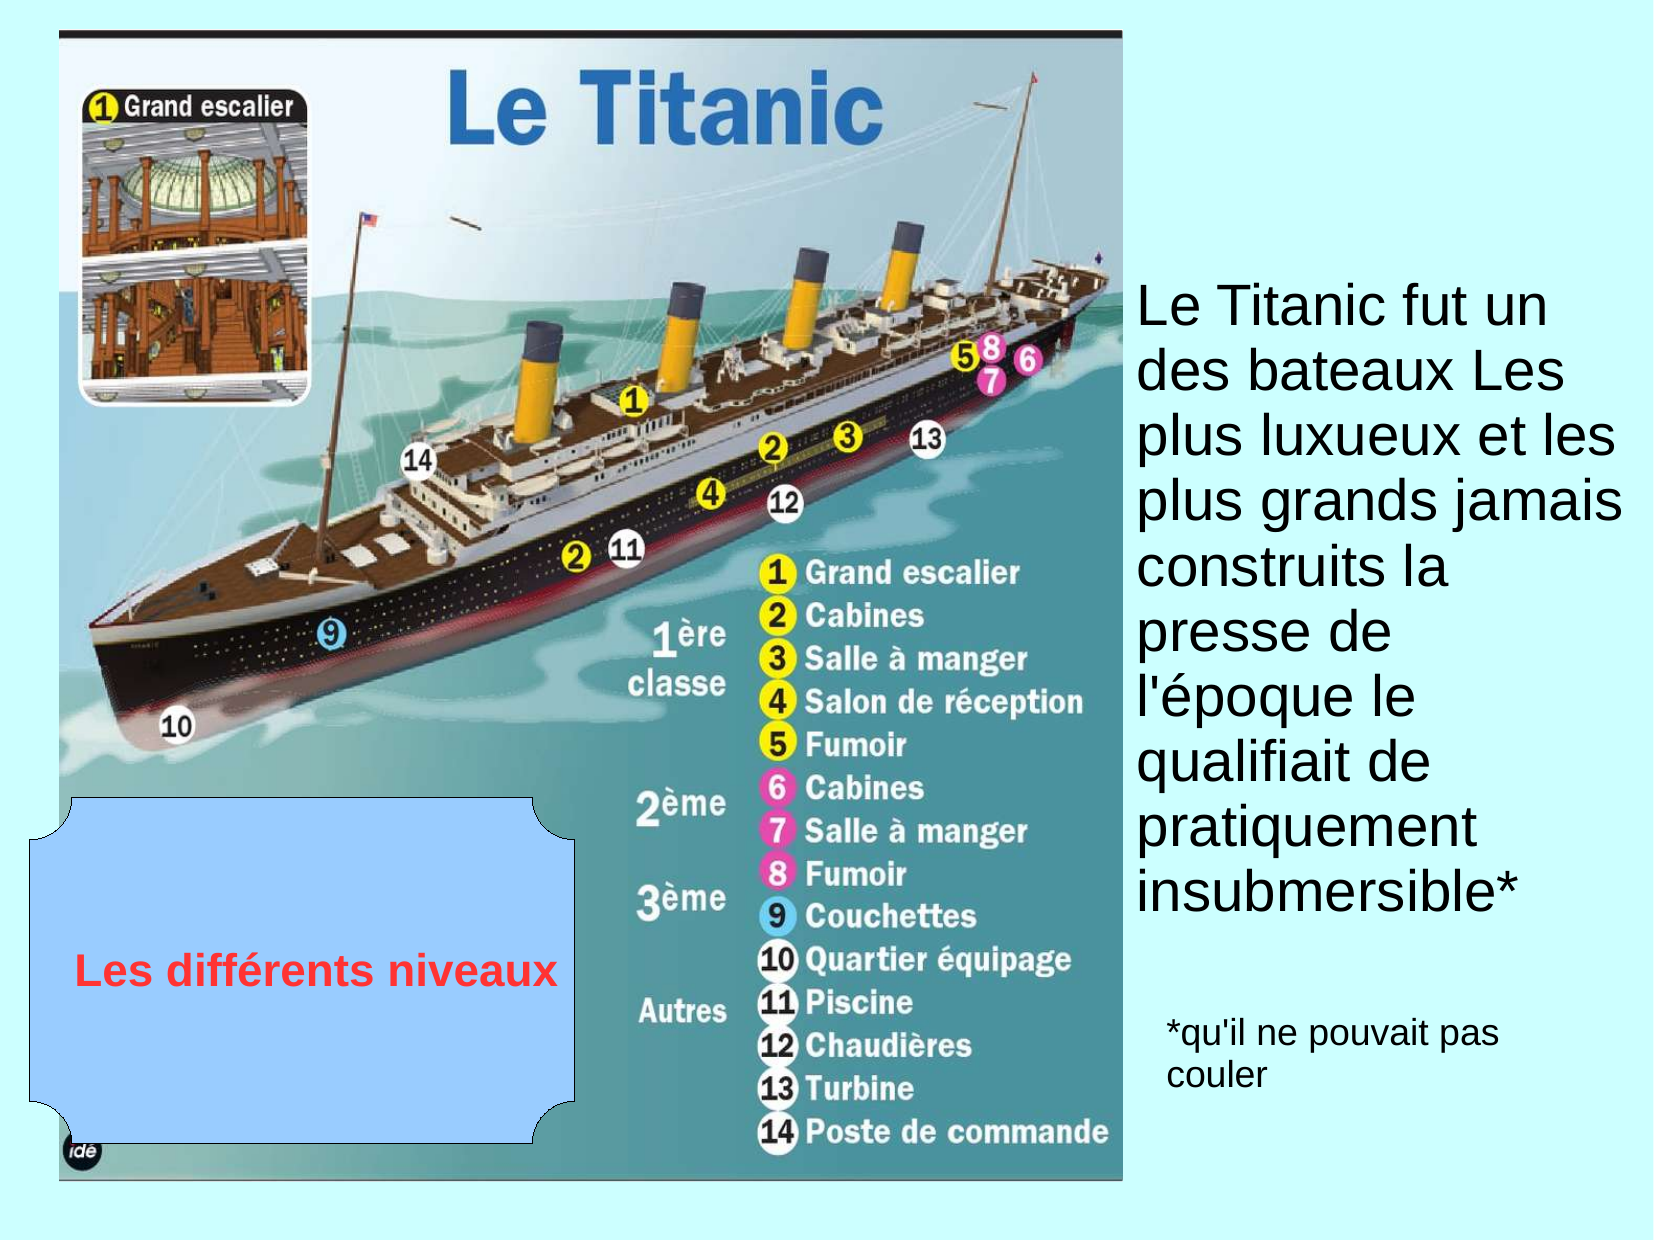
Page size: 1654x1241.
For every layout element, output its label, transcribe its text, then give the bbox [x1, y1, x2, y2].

text_box *qu'il ne pouvait pas couler [1151, 1003, 1515, 1103]
text_box Les différents niveaux [29, 797, 575, 1144]
text_box Le Titanic fut un des bateaux Les plus luxueux et les plus grands jamais construits la presse de l'époque le qualifiait de pratiquement insubmersible* [1122, 265, 1644, 929]
picture [59, 29, 1123, 1182]
